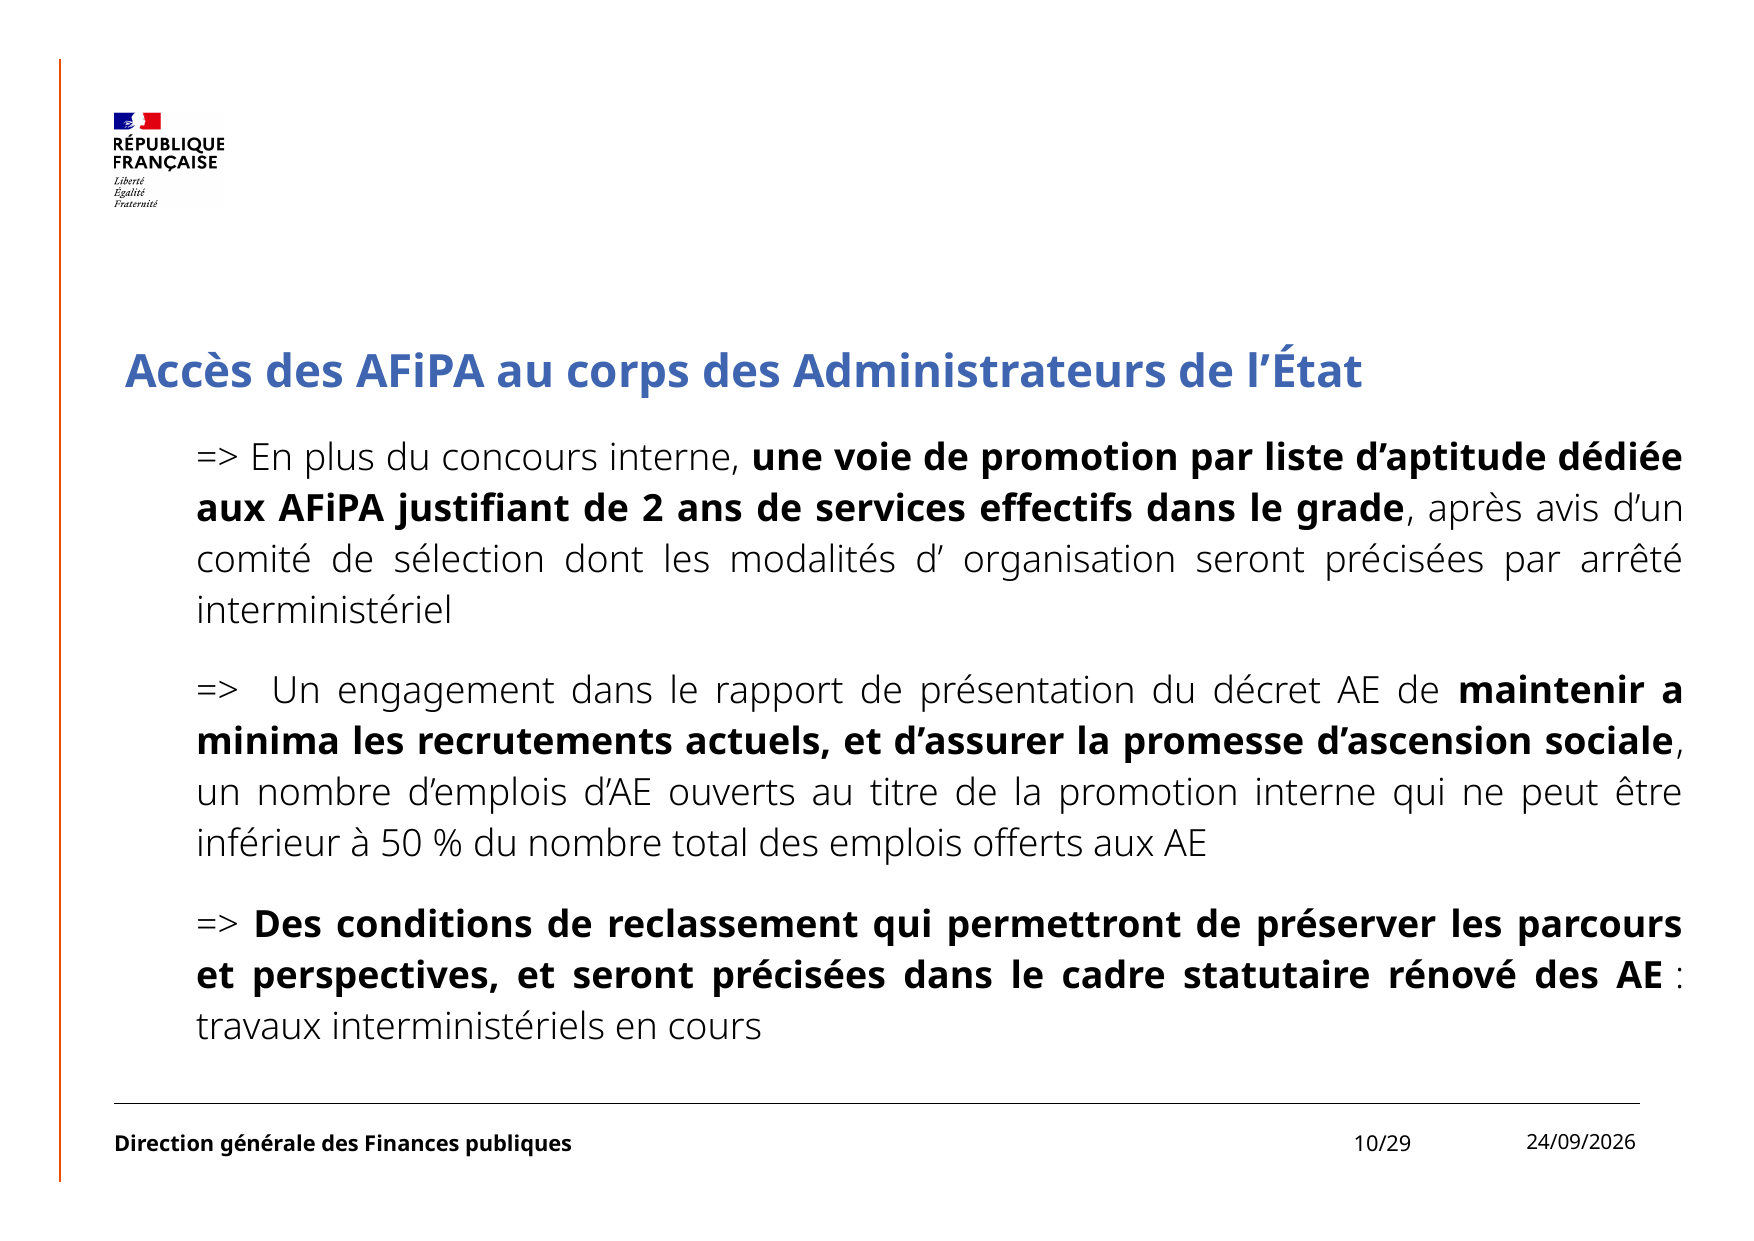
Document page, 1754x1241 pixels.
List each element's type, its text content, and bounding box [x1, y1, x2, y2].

picture [114, 112, 225, 207]
text_box Accès des AFiPA au corps des Administrateurs de l’État => En plus du concours interne, une voie de promotion par liste d’aptitude dédiée aux AFiPA justifiant de 2 ans de services effectifs dans le grade, après avis d’un comité de sélection dont les modalités d’ organisation seront précisées par arrêté interministériel => Un engagement dans le rapport de présentation du décret AE de maintenir a minima les recrutements actuels, et d’assurer la promesse d’ascension sociale, un nombre d’emplois d’AE ouverts au titre de la promotion interne qui ne peut être inférieur à 50 % du nombre total des emplois offerts aux AE => Des conditions de reclassement qui permettront de préserver les parcours et perspectives, et seront précisées dans le cadre statutaire rénové des AE : travaux interministériels en cours [39, 330, 1700, 1126]
